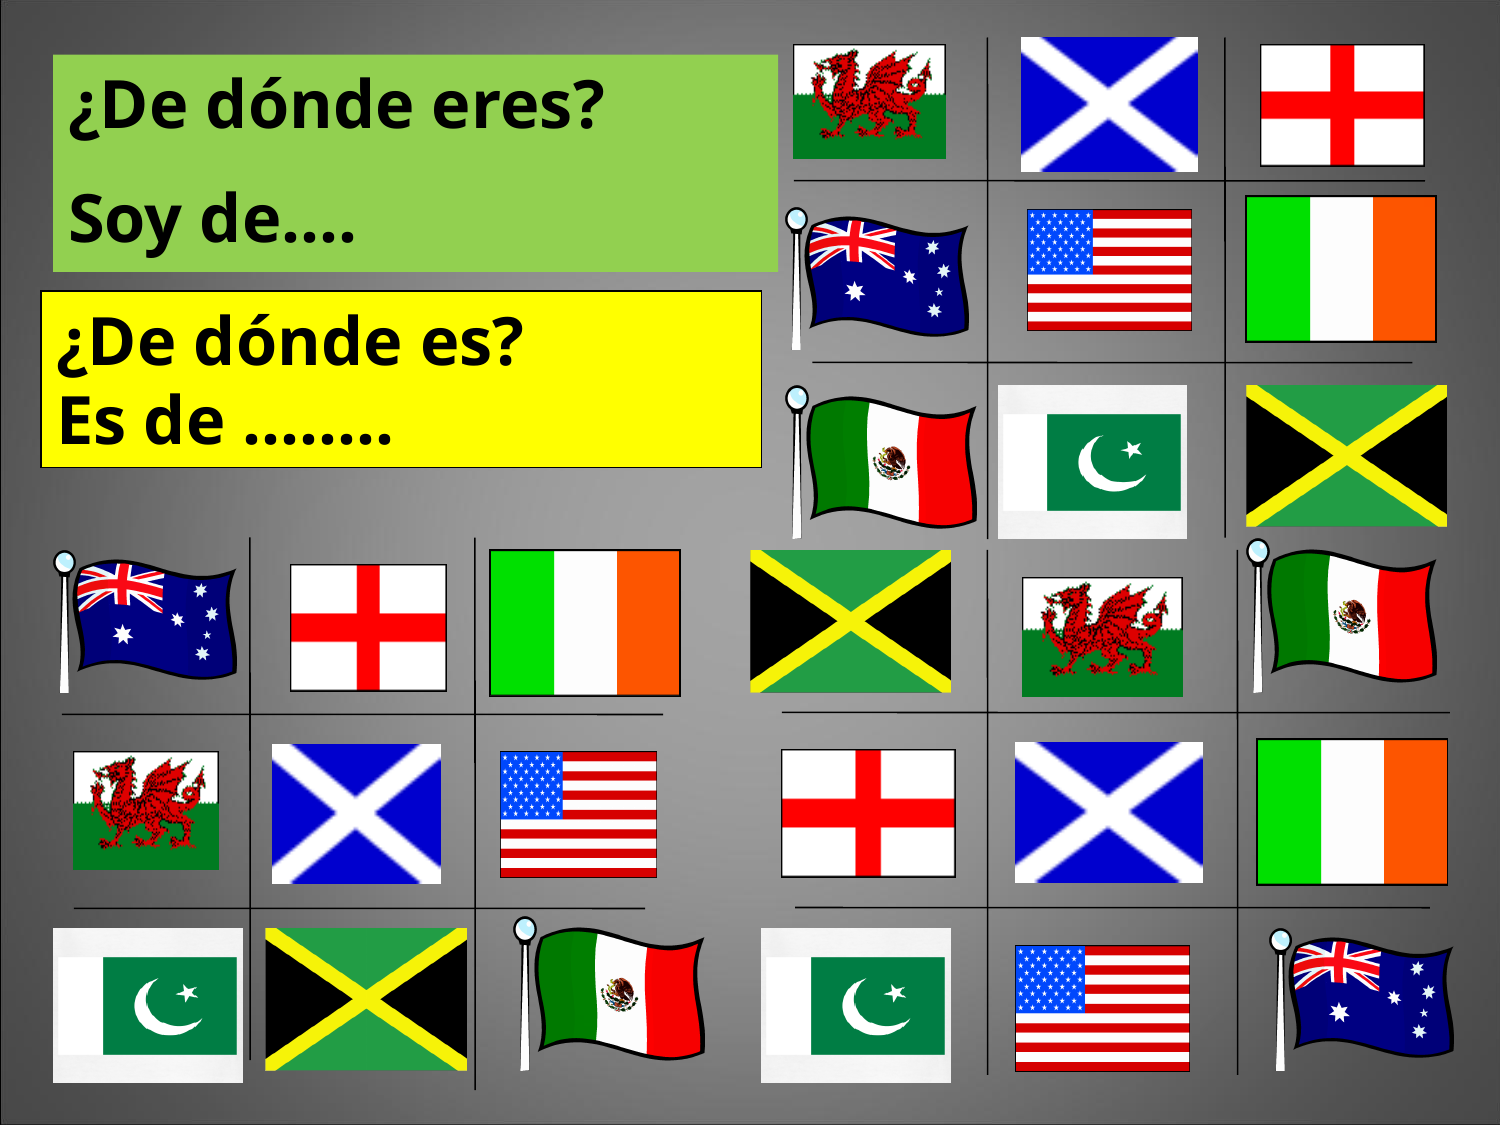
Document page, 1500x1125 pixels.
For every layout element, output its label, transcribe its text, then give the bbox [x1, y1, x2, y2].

text_box ¿De dónde eres? Soy de…. [53, 54, 779, 272]
picture [0, 0, 1500, 1125]
text_box ¿De dónde es? Es de ........ [41, 290, 762, 468]
